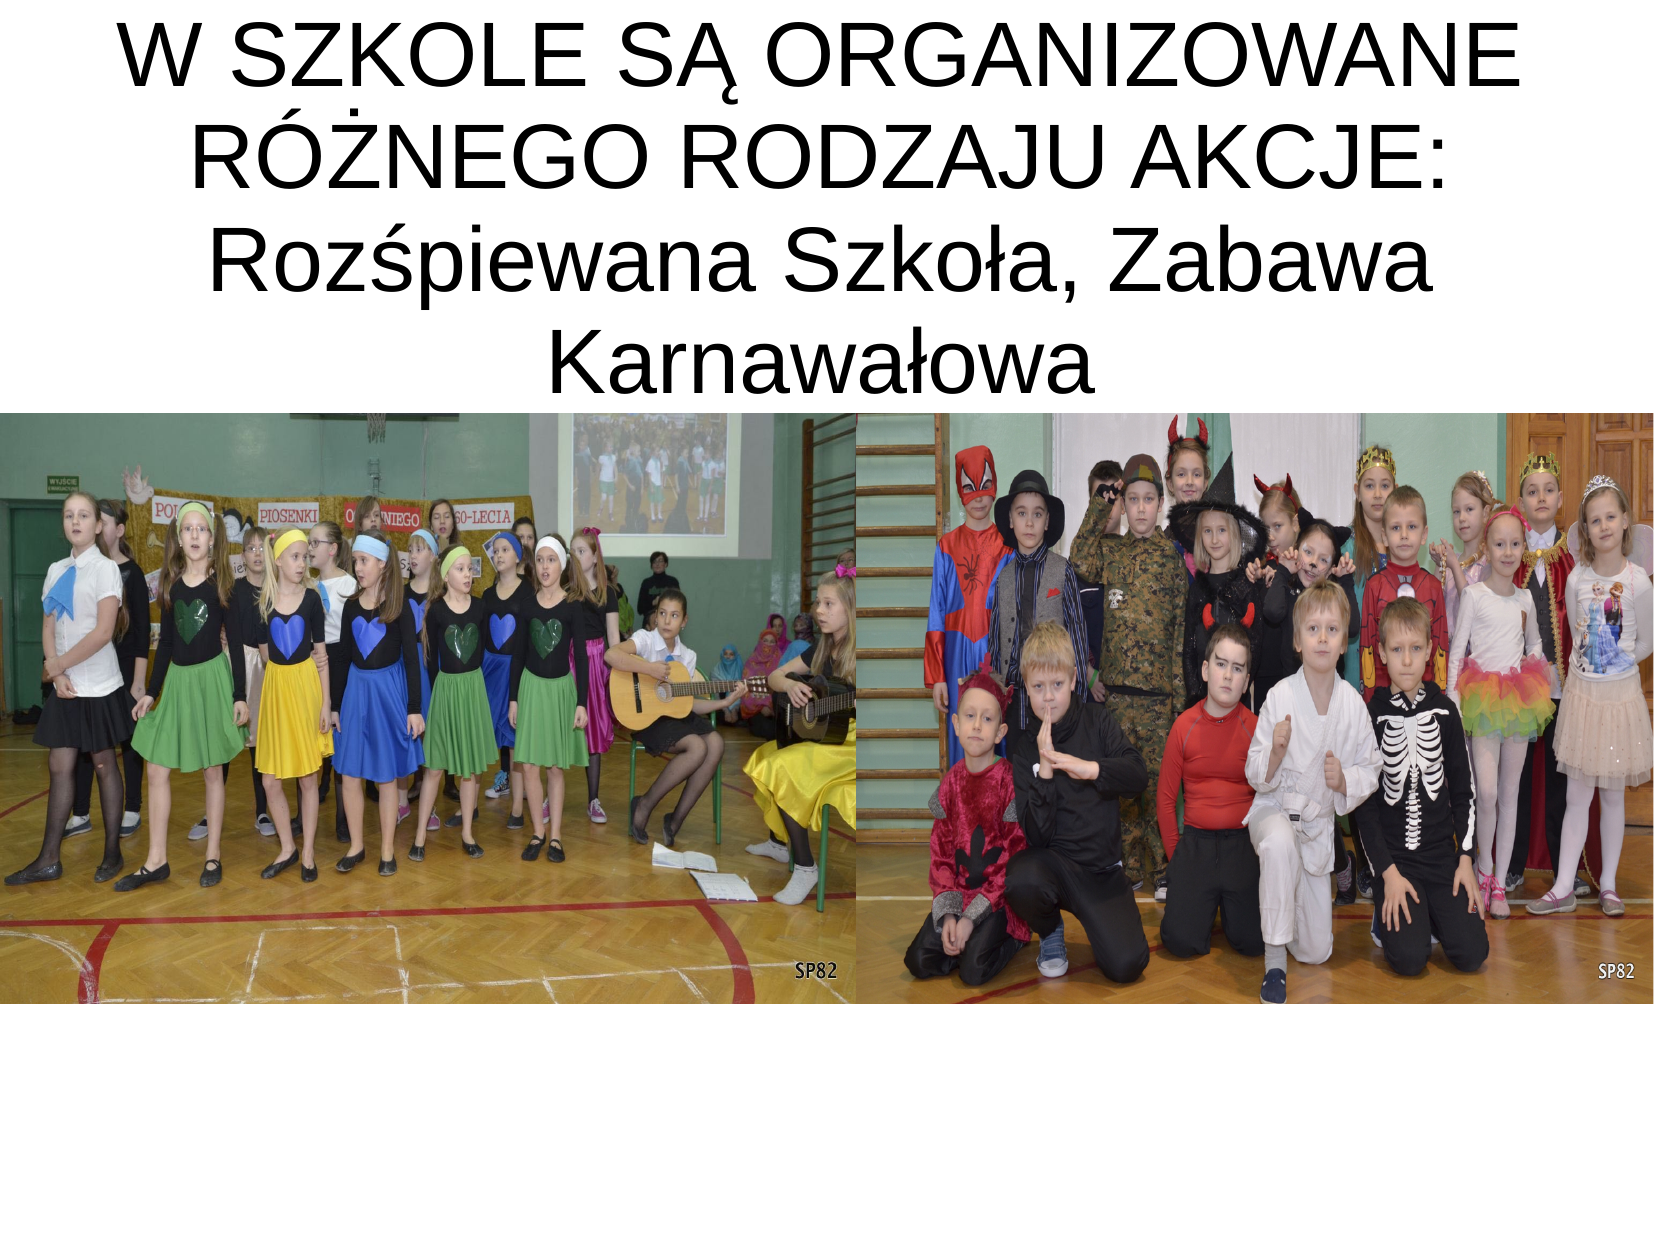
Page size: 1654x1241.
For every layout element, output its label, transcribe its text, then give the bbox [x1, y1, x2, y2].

picture [0, 413, 1654, 1004]
title W SZKOLE SĄ ORGANIZOWANE RÓŻNEGO RODZAJU AKCJE: Rozśpiewana Szkoła, Zabawa Karnawałowa [76, 3, 1565, 413]
